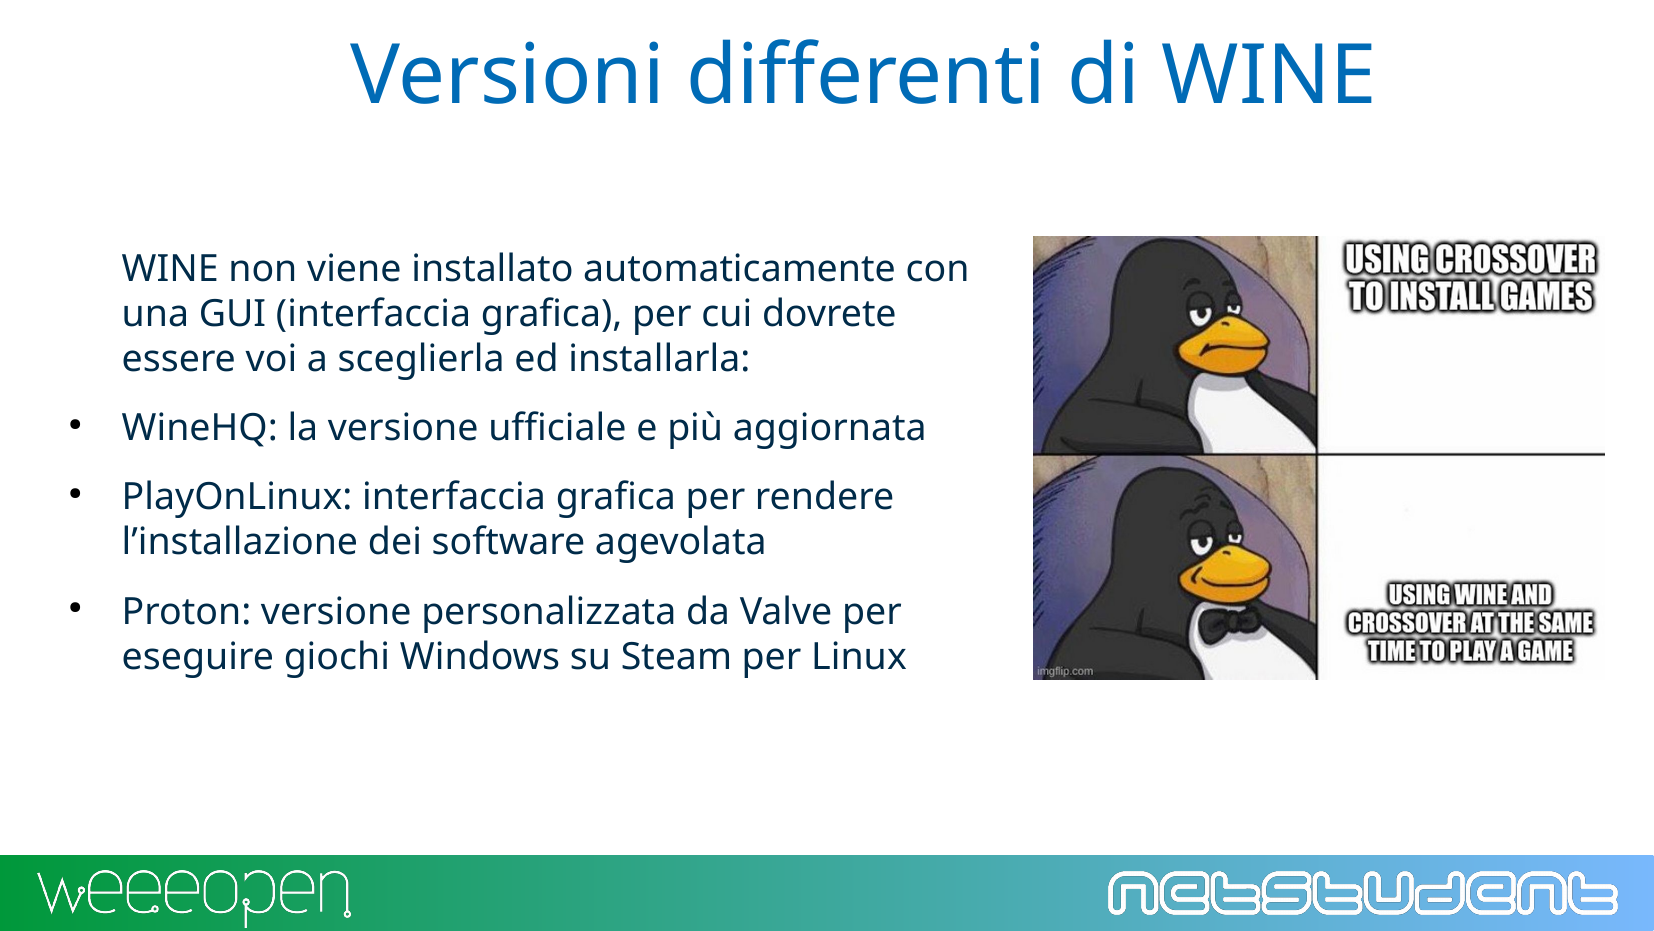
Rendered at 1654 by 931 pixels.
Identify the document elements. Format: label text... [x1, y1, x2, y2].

picture [1108, 871, 1618, 915]
title Versioni differenti di WINE [35, 24, 1620, 205]
picture [1033, 236, 1605, 680]
picture [37, 870, 351, 928]
list WINE non viene installato automaticamente con una GUI (interfaccia grafica), per cui dovrete essere voi a sceglierla ed installarla: WineHQ: la versione ufficiale e più aggiornata PlayOnLinux: interfaccia grafica per rendere l’installazione dei software agevolata Proton: versione personalizzata da Valve per eseguire giochi Windows su Steam per Linux [35, 236, 1004, 835]
